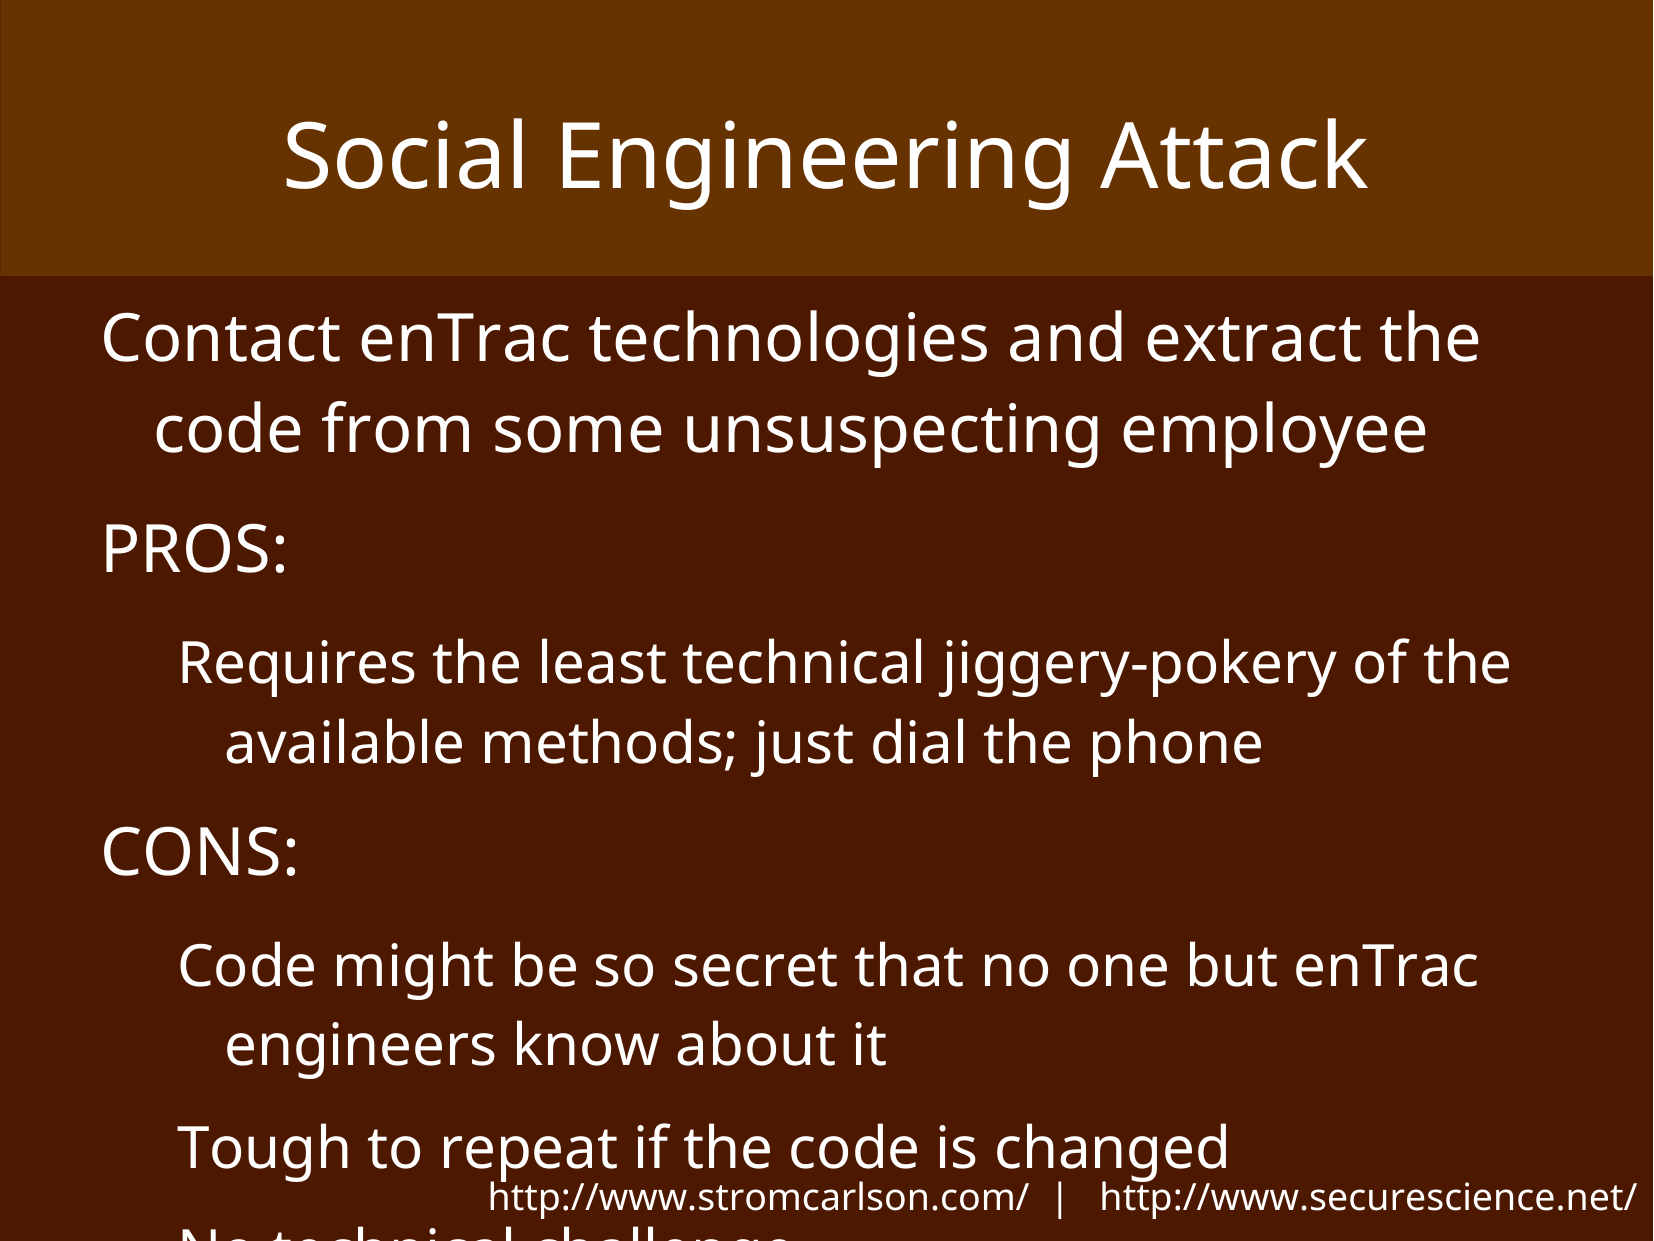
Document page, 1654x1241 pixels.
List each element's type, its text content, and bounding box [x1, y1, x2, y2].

title Social Engineering Attack [82, 49, 1571, 257]
list Contact enTrac technologies and extract the code from some unsuspecting employee PROS: Requires the least technical jiggery-pokery of the available methods; just dial the phone CONS: Code might be so secret that no one but enTrac engineers know about it Tough to repeat if the code is changed No technical challenge [82, 290, 1571, 1193]
